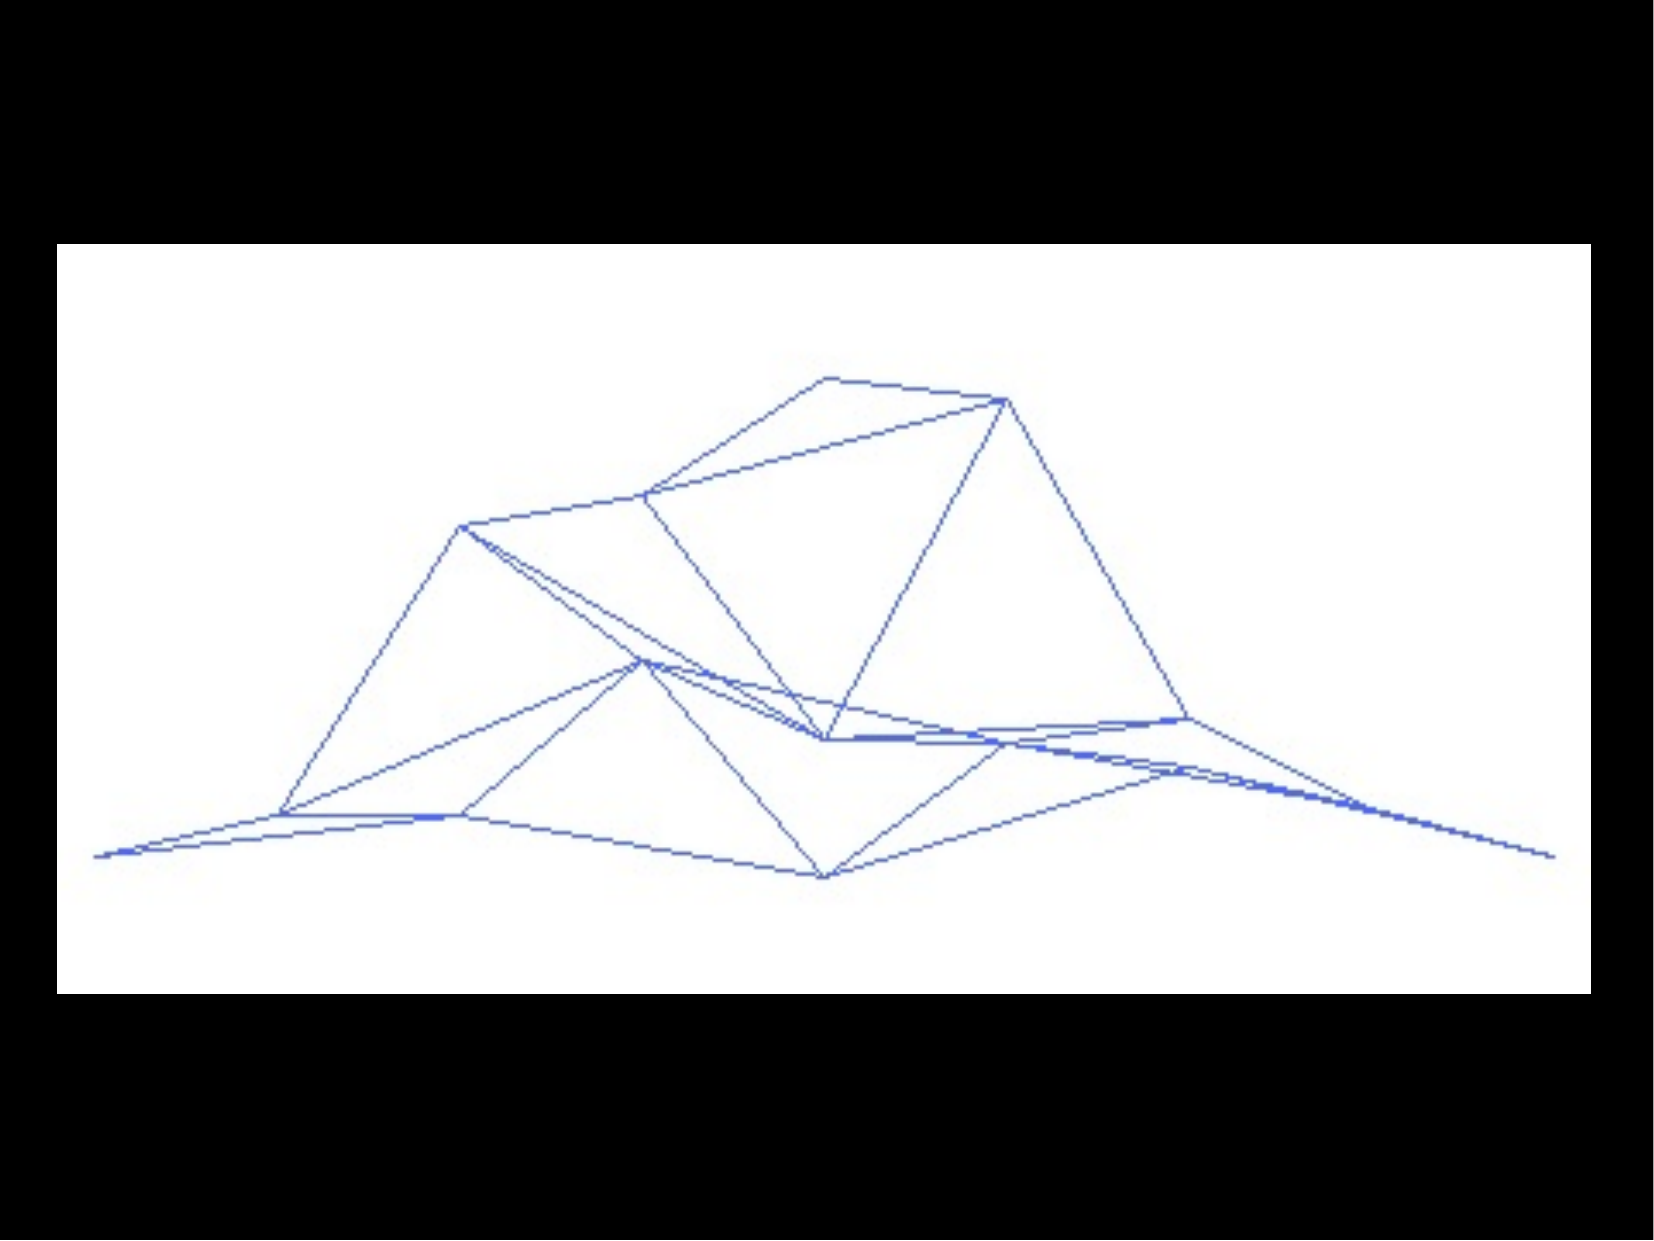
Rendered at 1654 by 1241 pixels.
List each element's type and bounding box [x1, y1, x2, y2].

picture [57, 244, 1591, 994]
